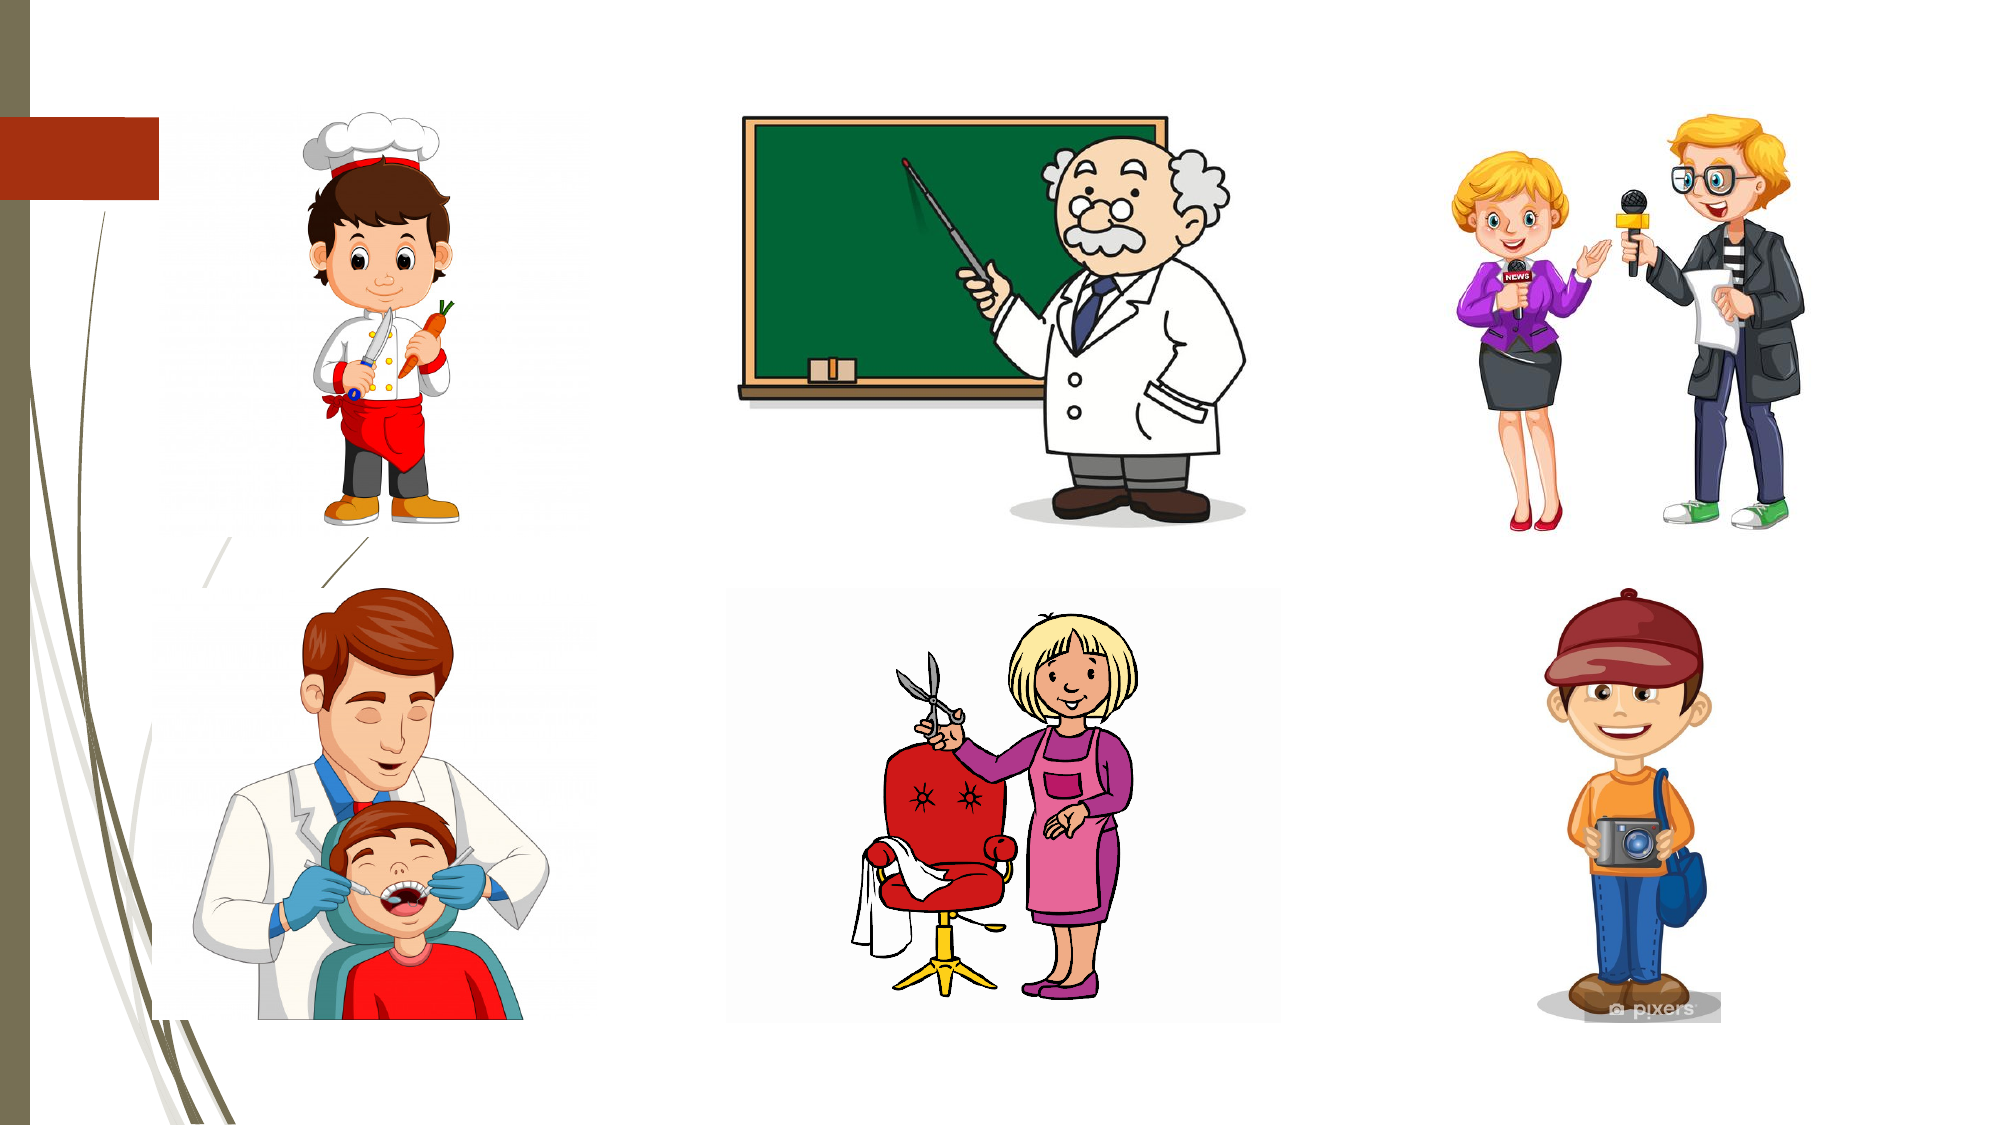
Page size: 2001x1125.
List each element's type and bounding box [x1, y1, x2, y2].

picture [726, 588, 1281, 1023]
picture [152, 588, 597, 1020]
picture [1444, 105, 1813, 537]
picture [1537, 588, 1721, 1023]
picture [698, 105, 1308, 537]
picture [159, 105, 590, 537]
